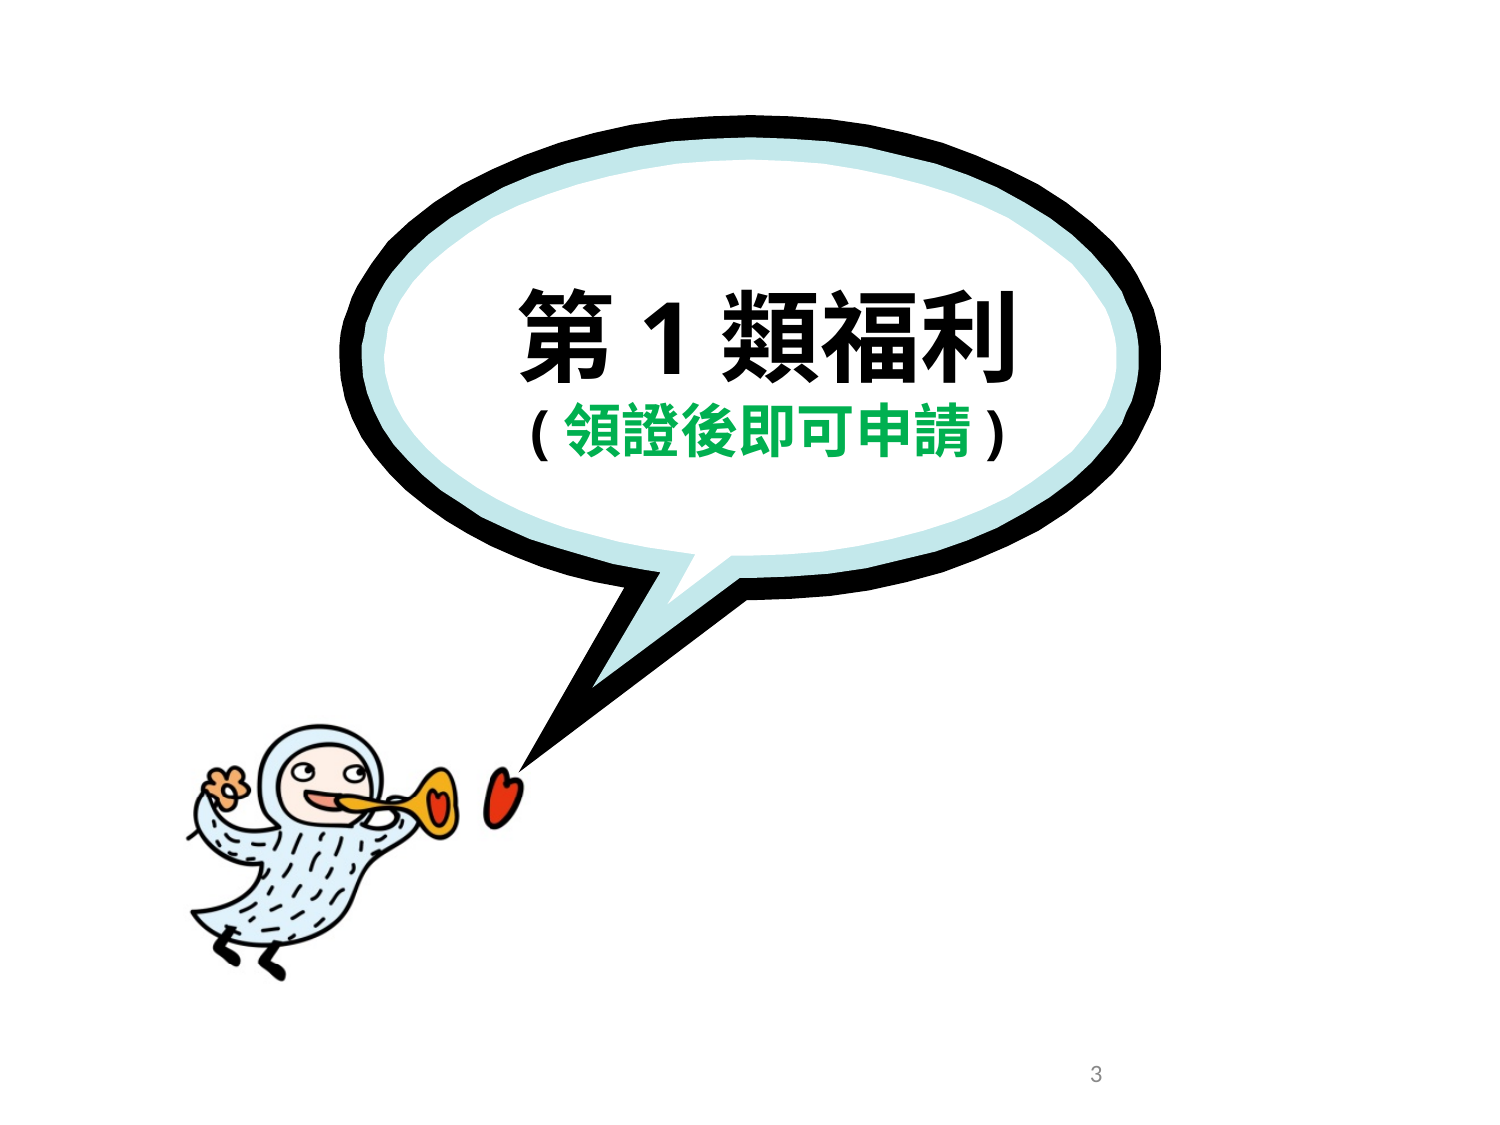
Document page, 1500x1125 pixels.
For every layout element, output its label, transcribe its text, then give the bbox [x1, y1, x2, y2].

title 第1類福利 (領證後即可申請) [442, 267, 1093, 468]
text_box 3 [1074, 1042, 1426, 1103]
picture [183, 112, 1164, 984]
